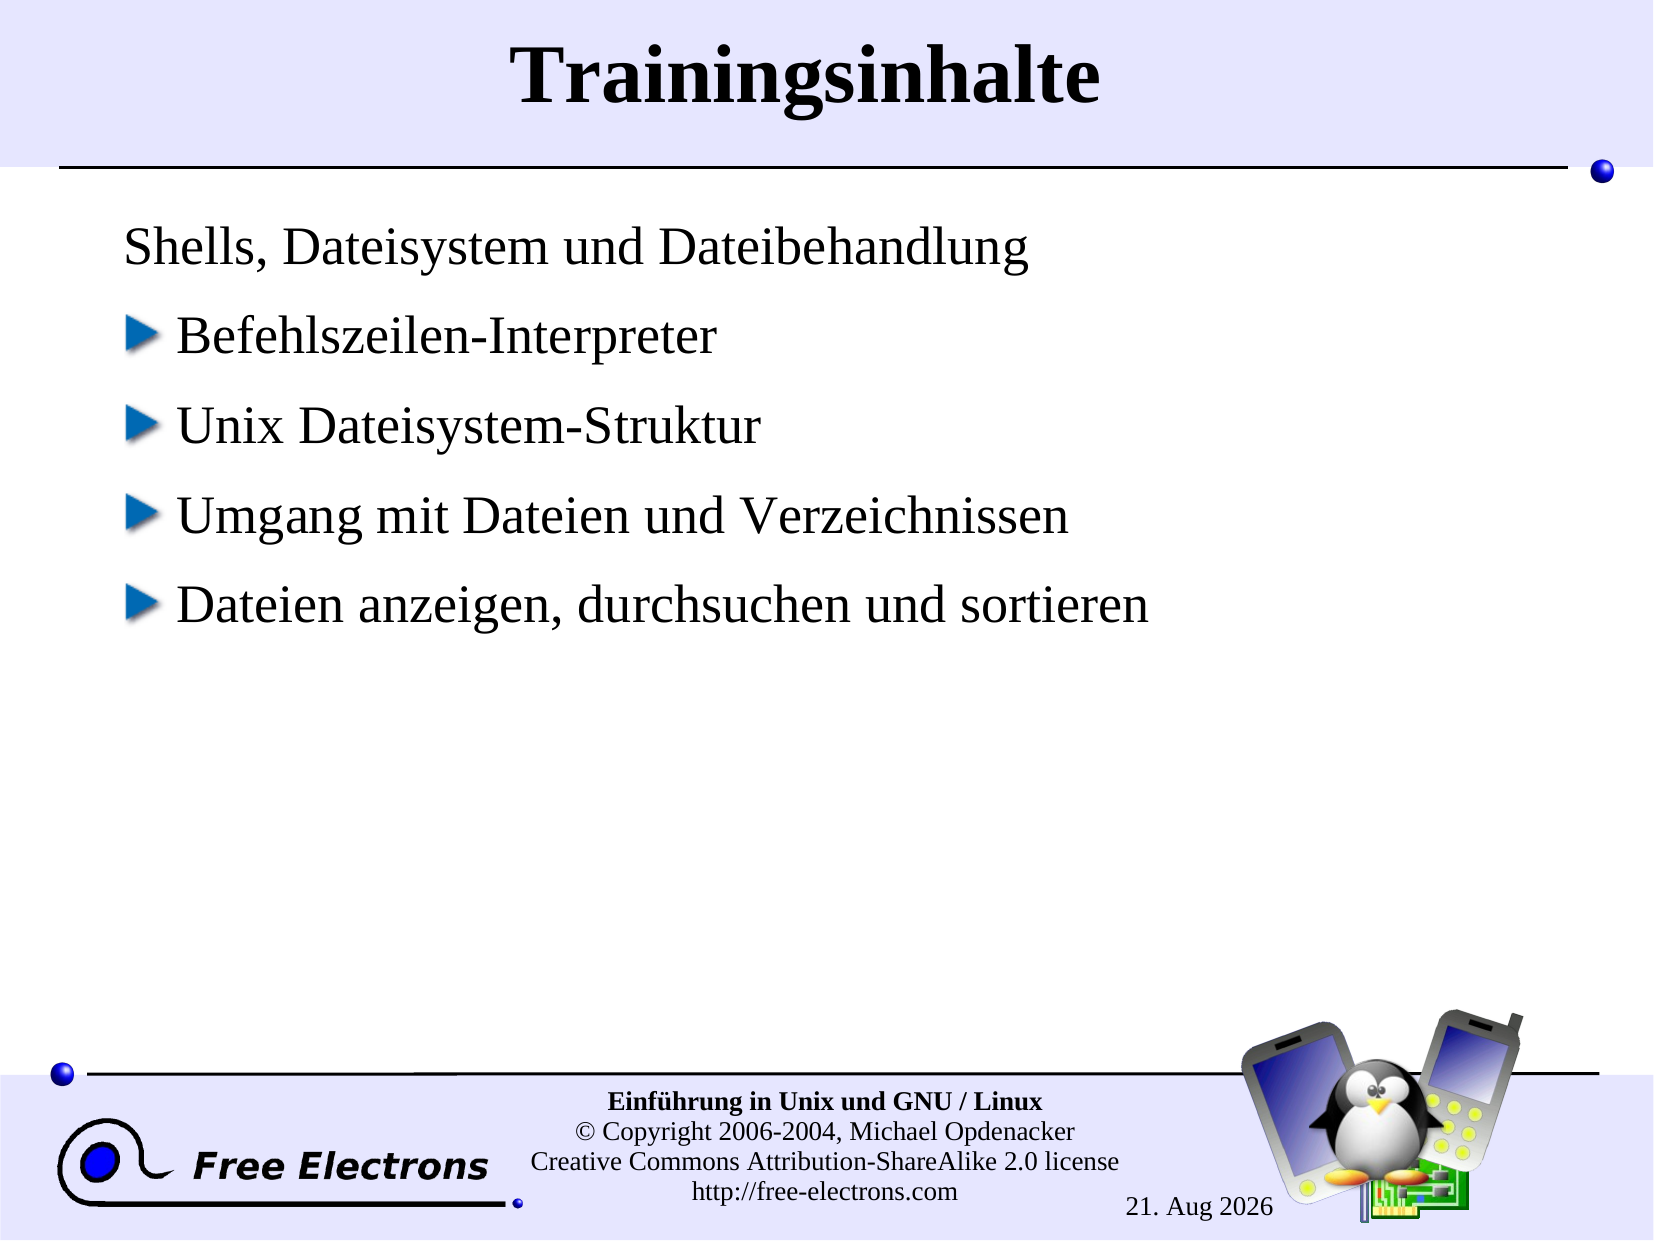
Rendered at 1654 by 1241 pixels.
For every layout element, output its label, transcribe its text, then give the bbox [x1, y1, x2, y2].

picture [50, 1107, 527, 1216]
list Shells, Dateisystem und Dateibehandlung Befehlszeilen-Interpreter Unix Dateisystem-Struktur Umgang mit Dateien und Verzeichnissen Dateien anzeigen, durchsuchen und sortieren [105, 216, 1518, 1066]
picture [1231, 1007, 1538, 1241]
title Trainingsinhalte [60, 28, 1551, 121]
